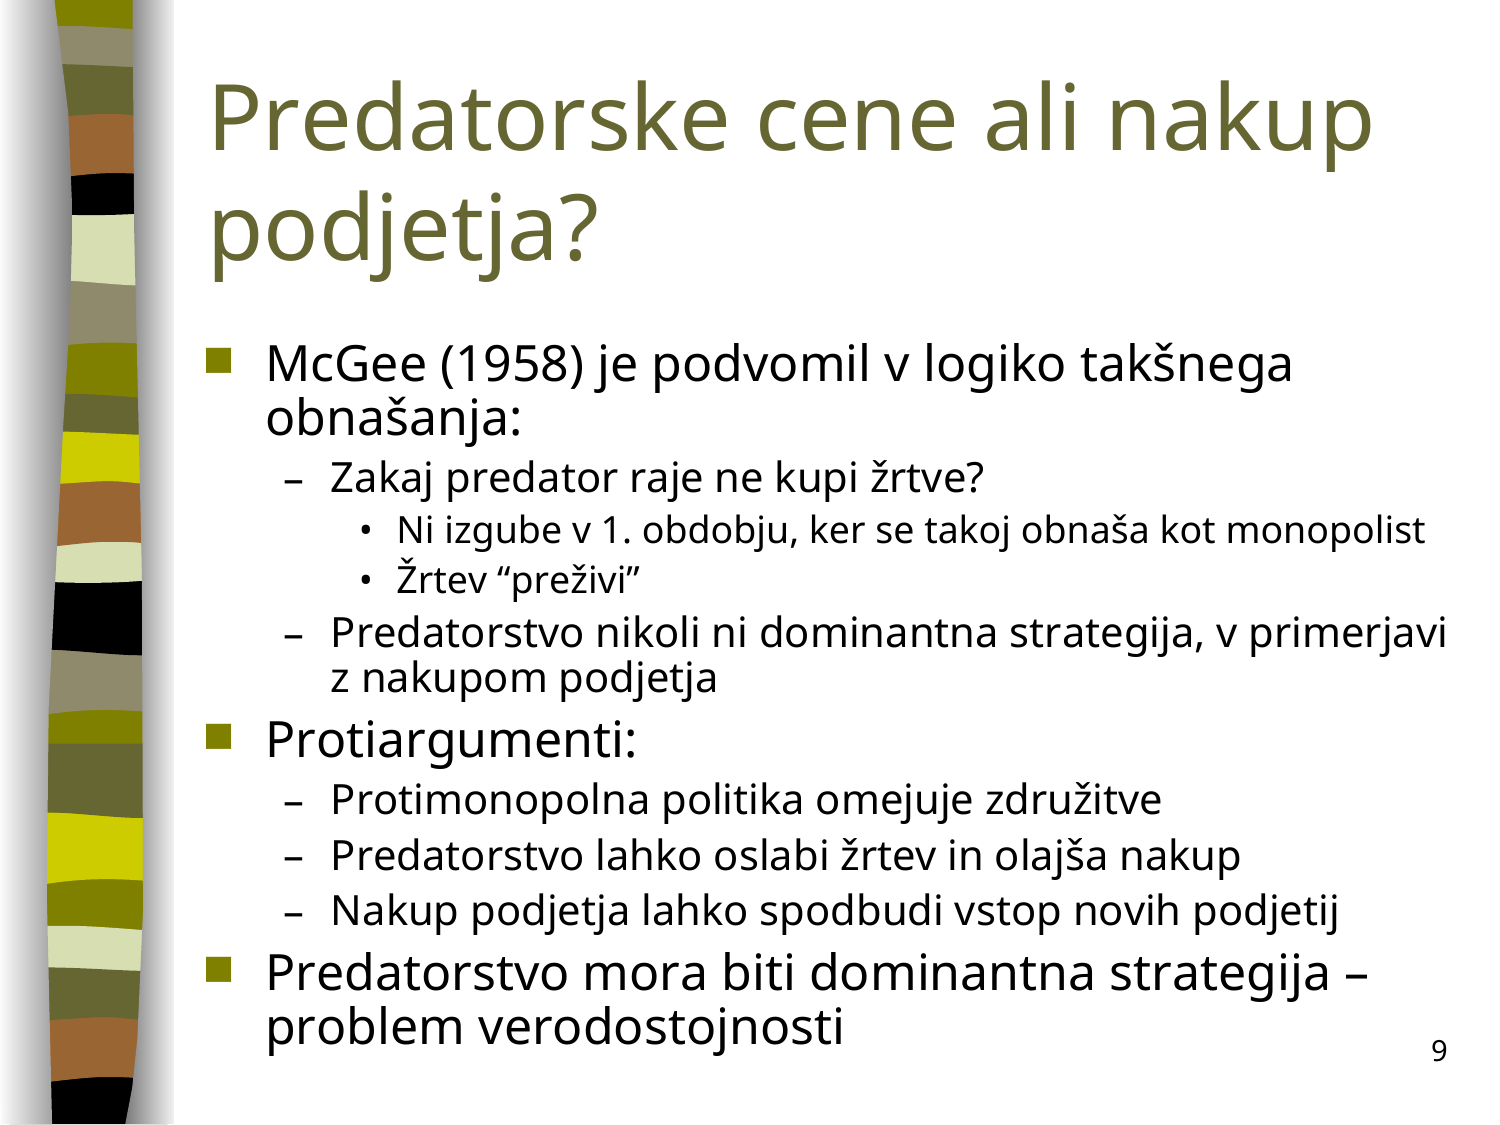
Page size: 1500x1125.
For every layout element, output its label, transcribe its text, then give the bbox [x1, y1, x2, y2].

text_box <number> [1149, 1025, 1463, 1101]
list McGee (1958) je podvomil v logiko takšnega obnašanja: Zakaj predator raje ne kupi žrtve? Ni izgube v 1. obdobju, ker se takoj obnaša kot monopolist Žrtev “preživi” Predatorstvo nikoli ni dominantna strategija, v primerjavi z nakupom podjetja Protiargumenti: Protimonopolna politika omejuje združitve Predatorstvo lahko oslabi žrtev in olajša nakup Nakup podjetja lahko spodbudi vstop novih podjetij Predatorstvo mora biti dominantna strategija – problem verodostojnosti [193, 331, 1469, 1076]
title Predatorske cene ali nakup podjetja? [192, 74, 1468, 263]
